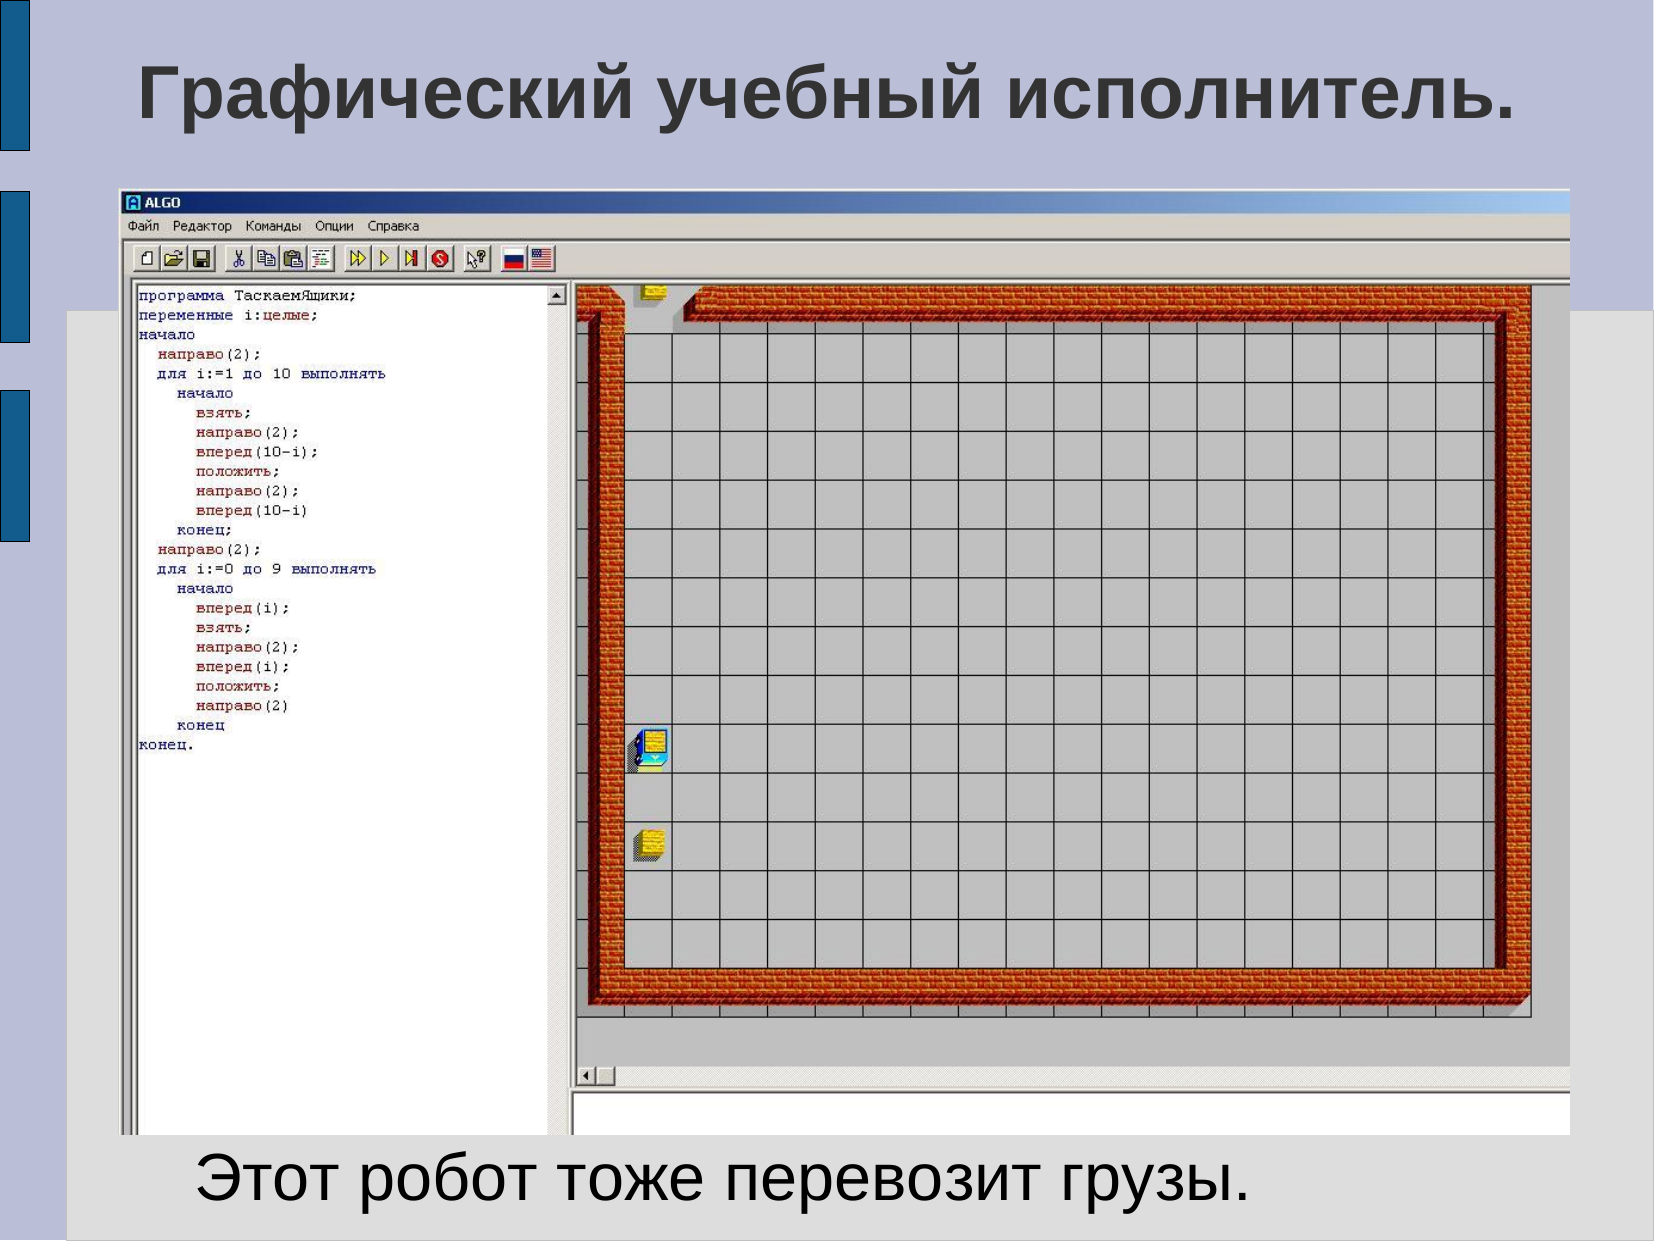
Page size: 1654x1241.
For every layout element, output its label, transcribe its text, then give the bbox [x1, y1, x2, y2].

picture [118, 188, 1570, 1135]
list Этот робот тоже перевозит грузы. [176, 1139, 1595, 1241]
title Графический учебный исполнитель. [82, 5, 1571, 180]
